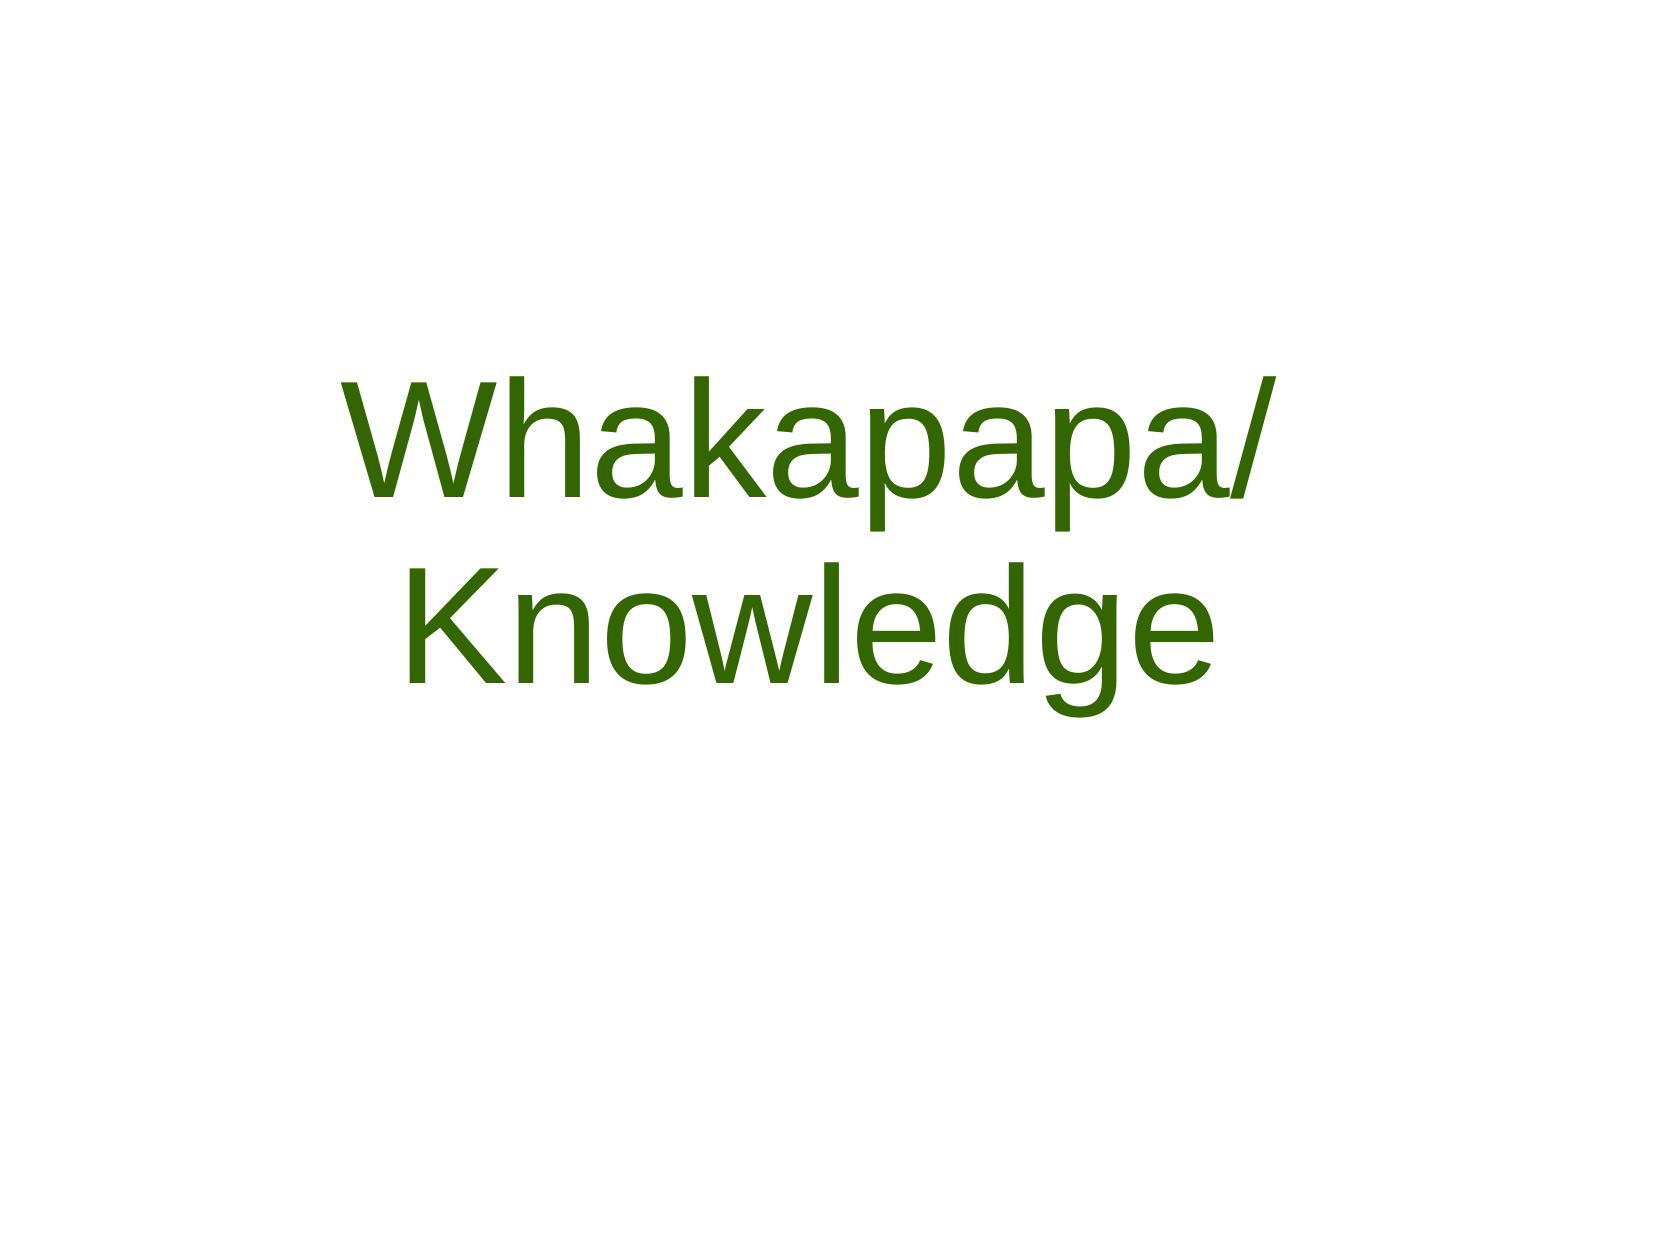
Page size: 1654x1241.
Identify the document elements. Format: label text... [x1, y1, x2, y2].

subtitle Whakapapa/Knowledge [82, 90, 1536, 975]
